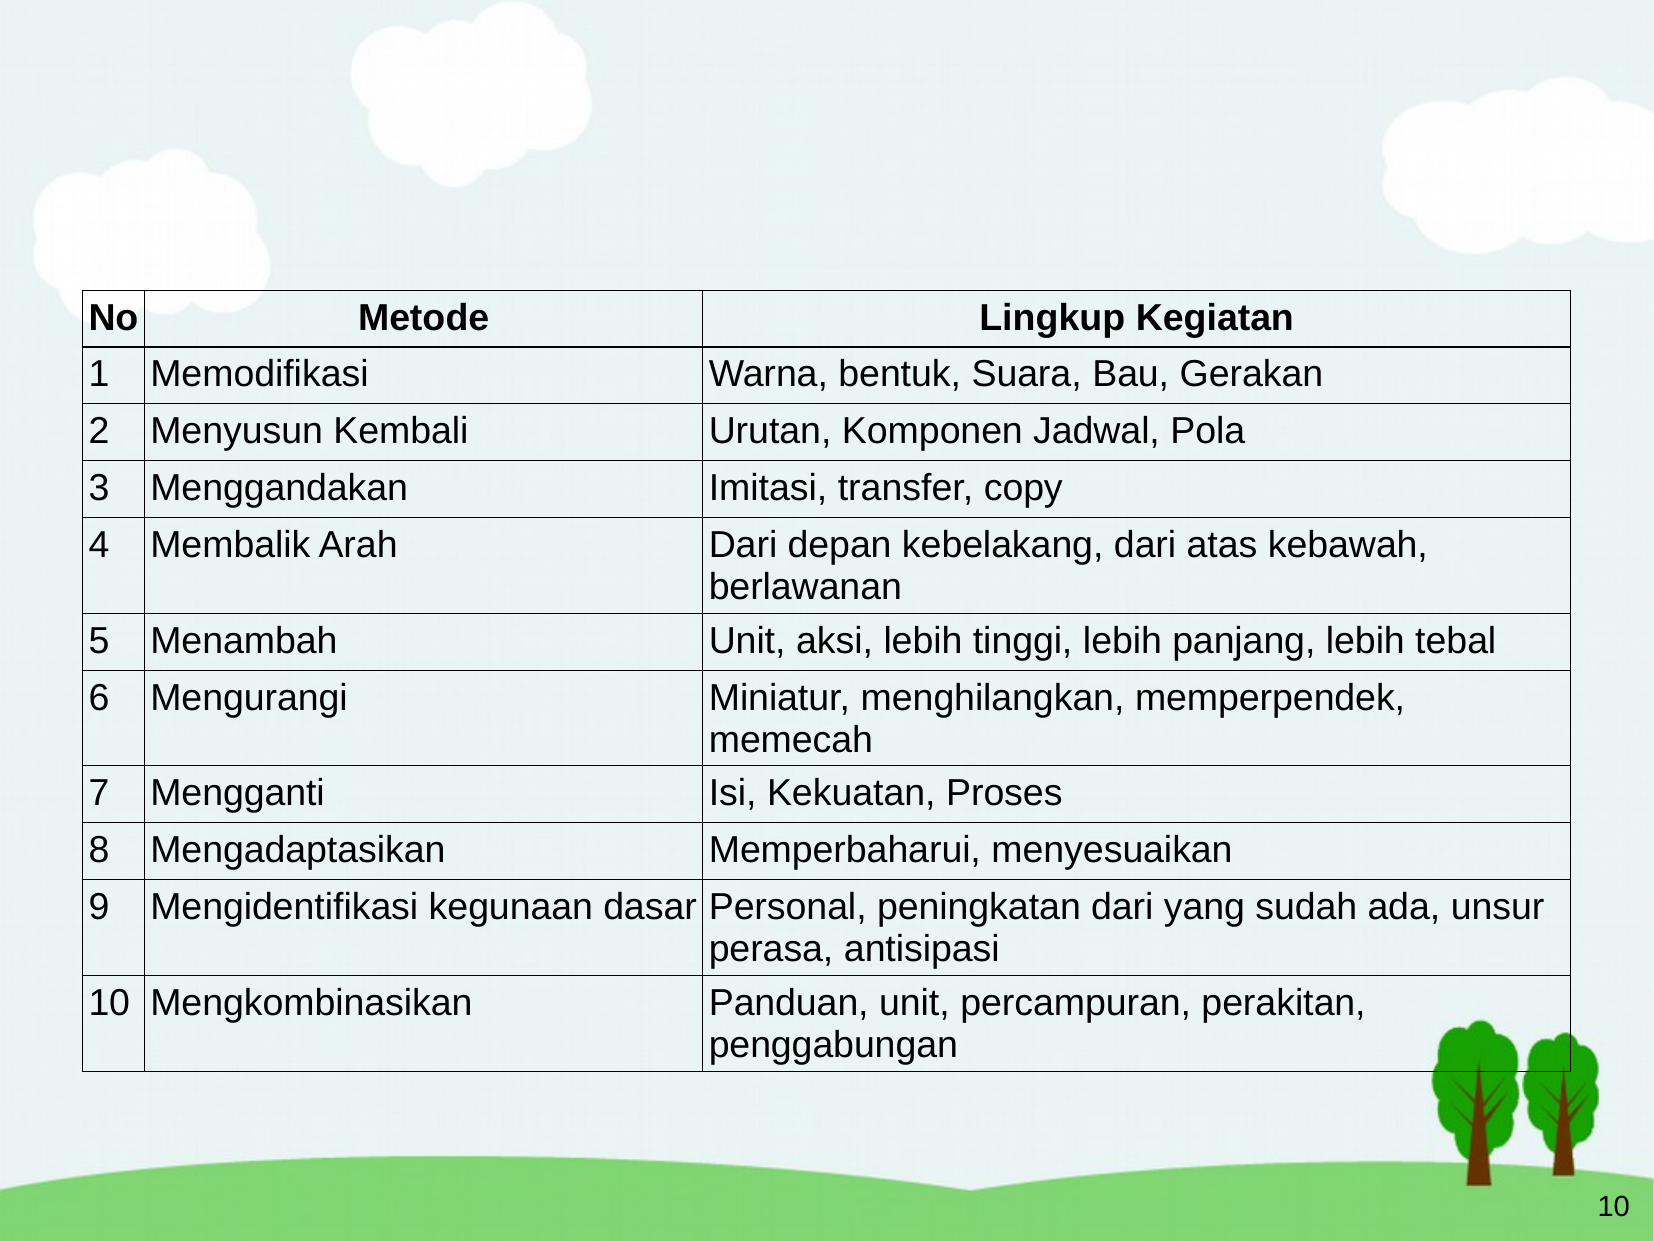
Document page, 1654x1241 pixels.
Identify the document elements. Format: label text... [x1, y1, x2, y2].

table_cell 7 [83, 766, 144, 822]
table_header Metode [145, 291, 702, 346]
table_cell 3 [83, 461, 144, 517]
table_cell Miniatur, menghilangkan, memperpendek, memecah [703, 671, 1570, 765]
table_cell Unit, aksi, lebih tinggi, lebih panjang, lebih tebal [703, 614, 1570, 670]
table_cell 1 [83, 348, 144, 403]
table_cell Urutan, Komponen Jadwal, Pola [703, 404, 1570, 460]
table_cell Mengurangi [145, 671, 702, 765]
table_cell 10 [83, 976, 144, 1071]
table_cell Menambah [145, 614, 702, 670]
table_cell Mengkombinasikan [145, 976, 702, 1071]
table_cell Isi, Kekuatan, Proses [703, 766, 1570, 822]
table_cell 2 [83, 404, 144, 460]
table_cell Dari depan kebelakang, dari atas kebawah, berlawanan [703, 518, 1570, 613]
table_cell Imitasi, transfer, copy [703, 461, 1570, 517]
table_cell 9 [83, 880, 144, 975]
table_cell Personal, peningkatan dari yang sudah ada, unsur perasa, antisipasi [703, 880, 1570, 975]
picture [0, 0, 1654, 1241]
table_cell Warna, bentuk, Suara, Bau, Gerakan [703, 348, 1570, 403]
table_cell 8 [83, 823, 144, 879]
table_header No [83, 291, 144, 346]
table_cell Menggandakan [145, 461, 702, 517]
table_cell Mengidentifikasi kegunaan dasar [145, 880, 702, 975]
table_cell Menyusun Kembali [145, 404, 702, 460]
table_cell Memodifikasi [145, 348, 702, 403]
table_cell Mengadaptasikan [145, 823, 702, 879]
table_cell Memperbaharui, menyesuaikan [703, 823, 1570, 879]
table_cell 5 [83, 614, 144, 670]
table_header Lingkup Kegiatan [703, 291, 1570, 346]
table_cell 6 [83, 671, 144, 765]
table_cell Membalik Arah [145, 518, 702, 613]
table_cell Mengganti [145, 766, 702, 822]
table_cell Panduan, unit, percampuran, perakitan, penggabungan [703, 976, 1570, 1071]
table_cell 4 [83, 518, 144, 613]
